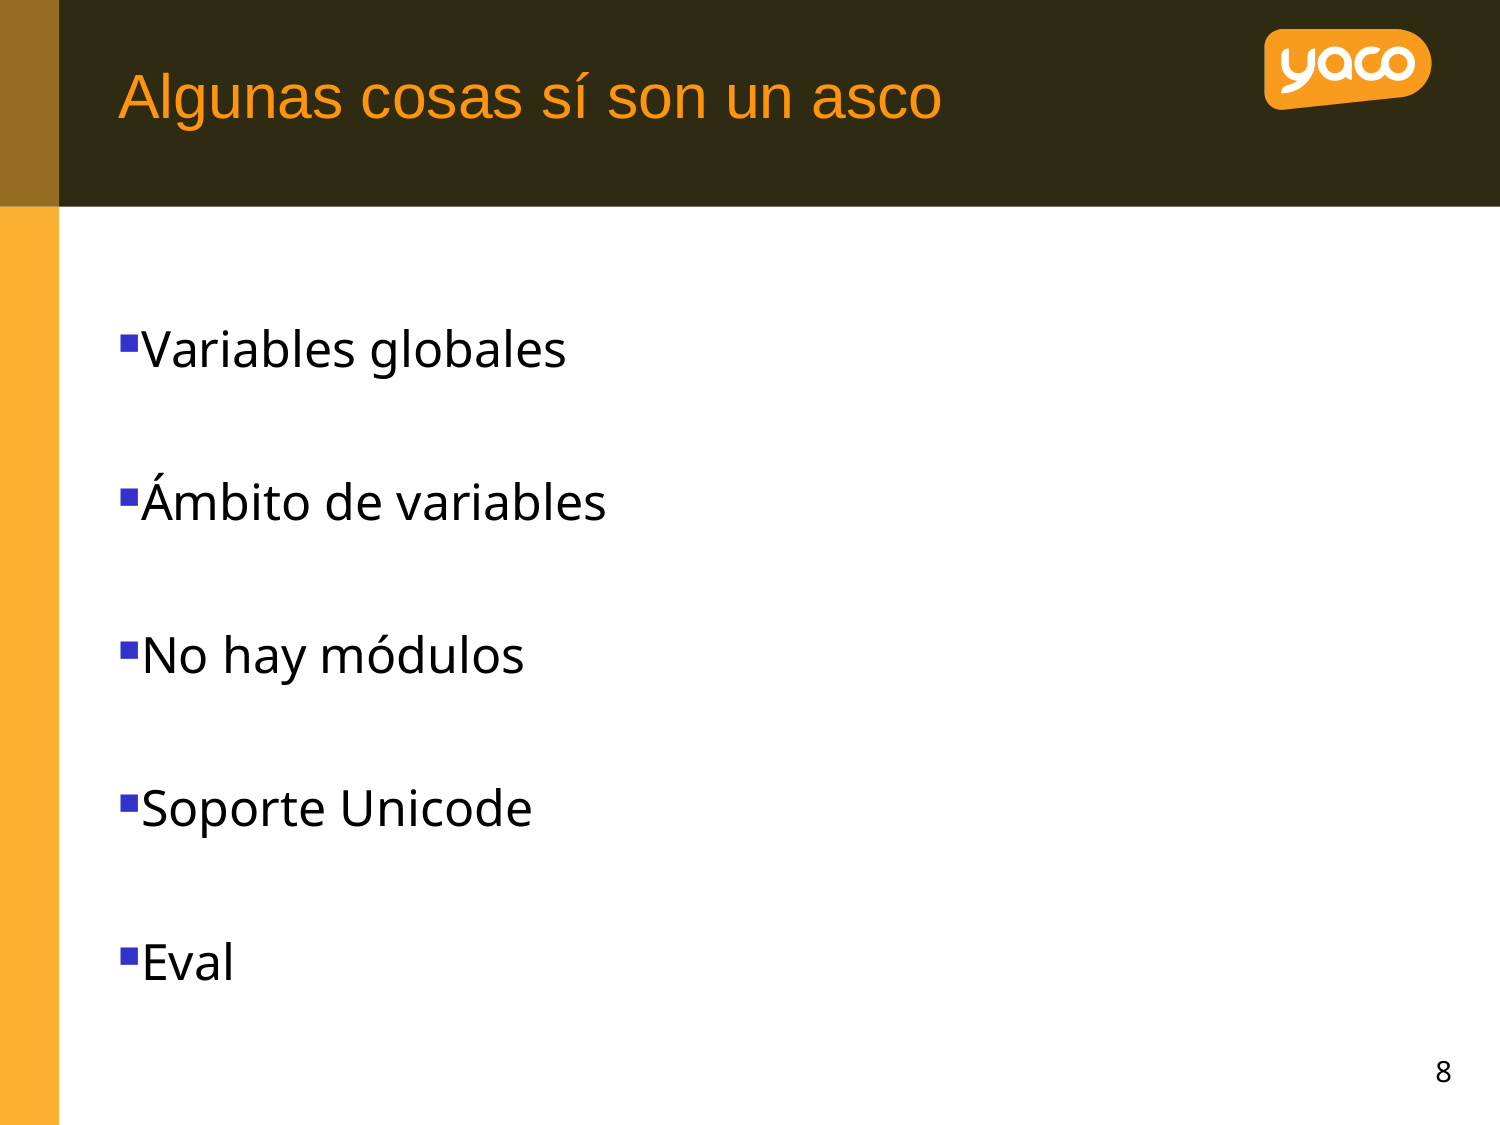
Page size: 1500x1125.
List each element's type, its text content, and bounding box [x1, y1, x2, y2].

subtitle Variables globales Ámbito de variables No hay módulos Soporte Unicode Eval [118, 324, 1447, 916]
picture [1263, 29, 1433, 110]
title Algunas cosas sí son un asco [118, 5, 1169, 193]
